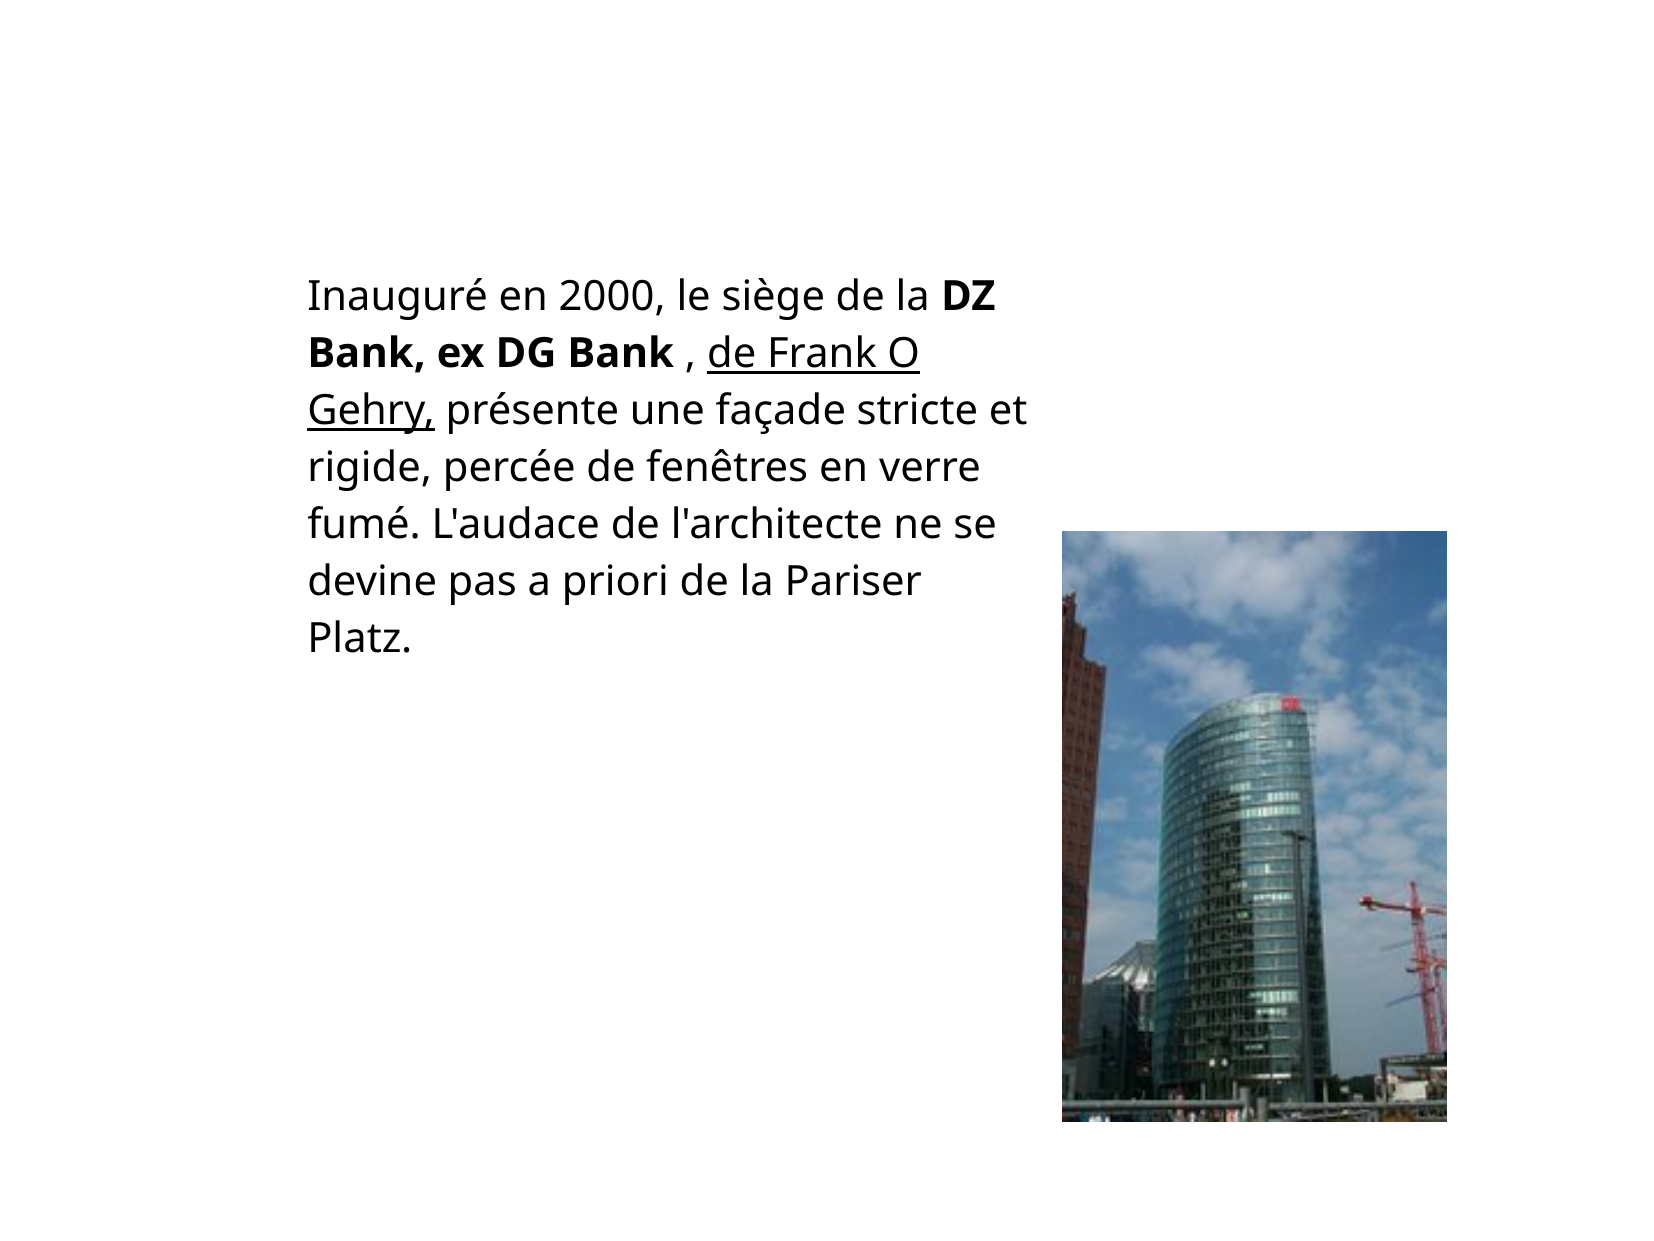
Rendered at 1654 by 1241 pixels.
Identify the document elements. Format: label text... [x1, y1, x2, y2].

picture [1062, 531, 1447, 1123]
list Inauguré en 2000, le siège de la DZ Bank, ex DG Bank , de Frank O Gehry, présente une façade stricte et rigide, percée de fenêtres en verre fumé. L'audace de l'architecte ne se devine pas a priori de la Pariser Platz. [307, 265, 1034, 1070]
